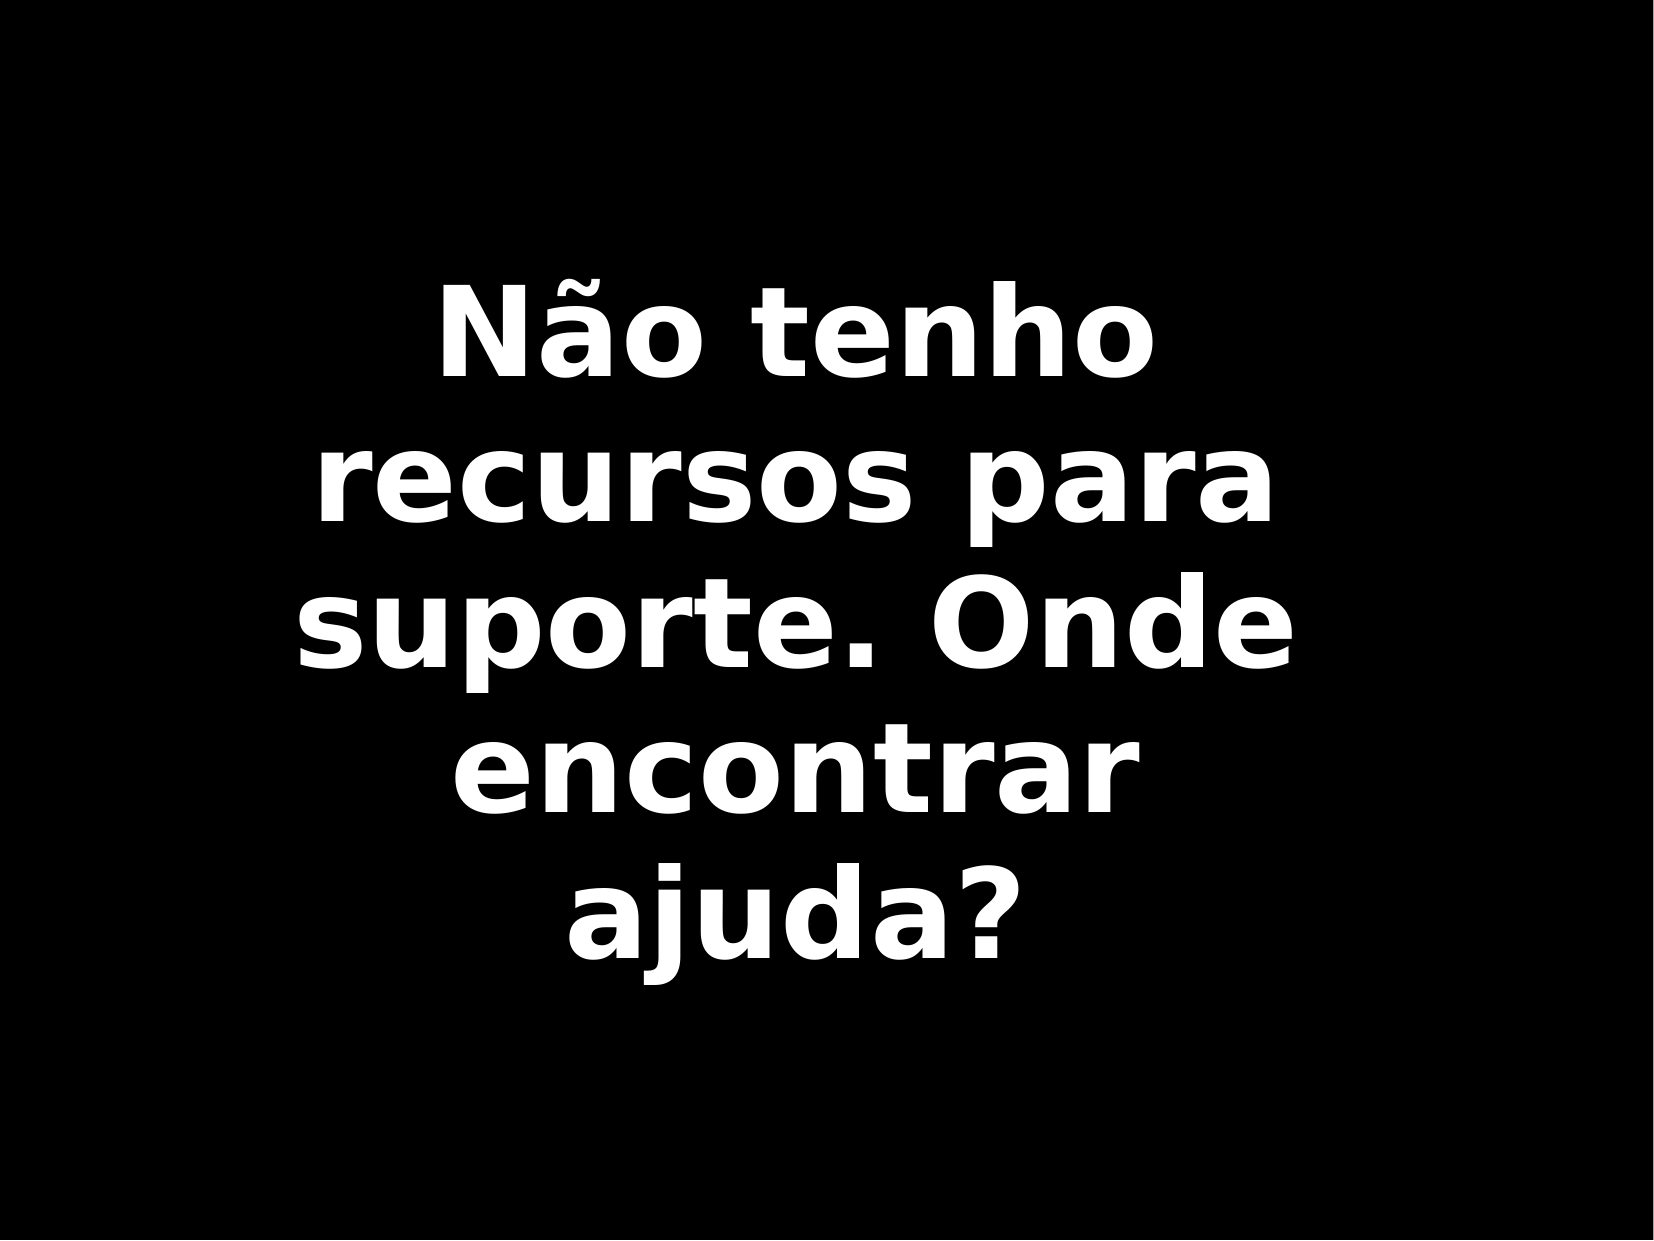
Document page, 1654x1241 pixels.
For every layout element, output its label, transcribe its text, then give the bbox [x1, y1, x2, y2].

title Não tenho recursos para suporte. Onde encontrar ajuda? [225, 138, 1367, 1110]
